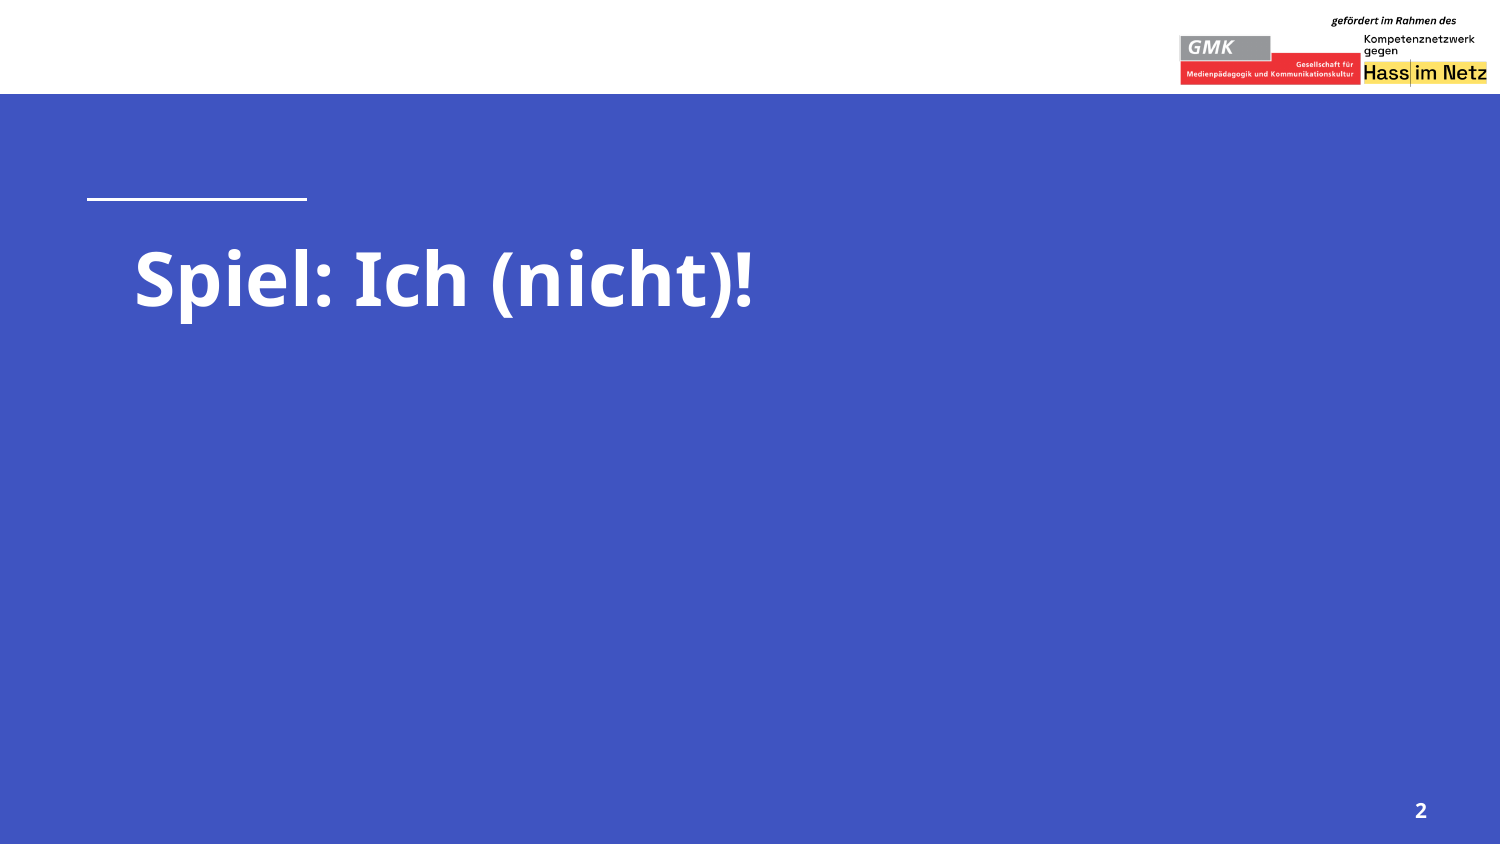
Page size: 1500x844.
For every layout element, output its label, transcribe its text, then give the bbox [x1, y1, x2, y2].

text_box 2 [1400, 779, 1491, 844]
title Spiel: Ich (nicht)! [119, 216, 1381, 466]
